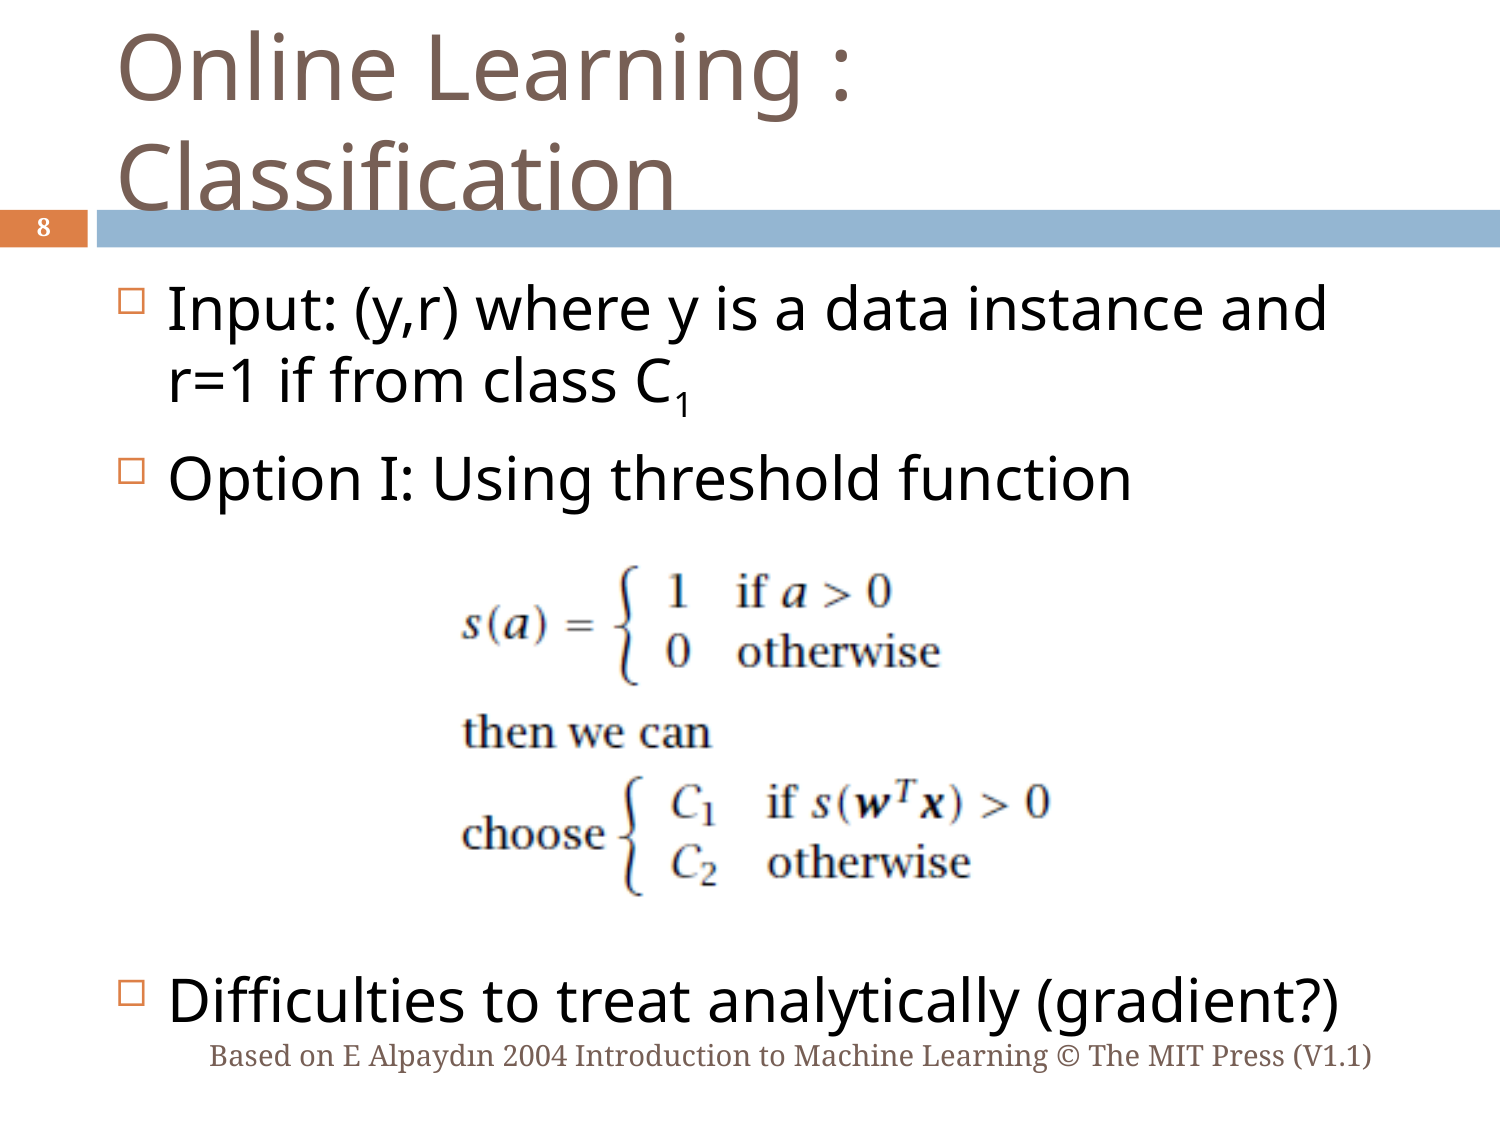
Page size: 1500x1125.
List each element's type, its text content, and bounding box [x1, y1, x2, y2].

text_box Based on E Alpaydın 2004 Introduction to Machine Learning © The MIT Press (V1.1) [99, 1025, 1388, 1085]
picture [454, 538, 1093, 915]
text_box <number> [0, 208, 88, 249]
title Online Learning : Classification [100, 1, 1438, 237]
list Input: (y,r) where y is a data instance and r=1 if from class C1 Option I: Using threshold function Difficulties to treat analytically (gradient?) [100, 262, 1438, 1125]
